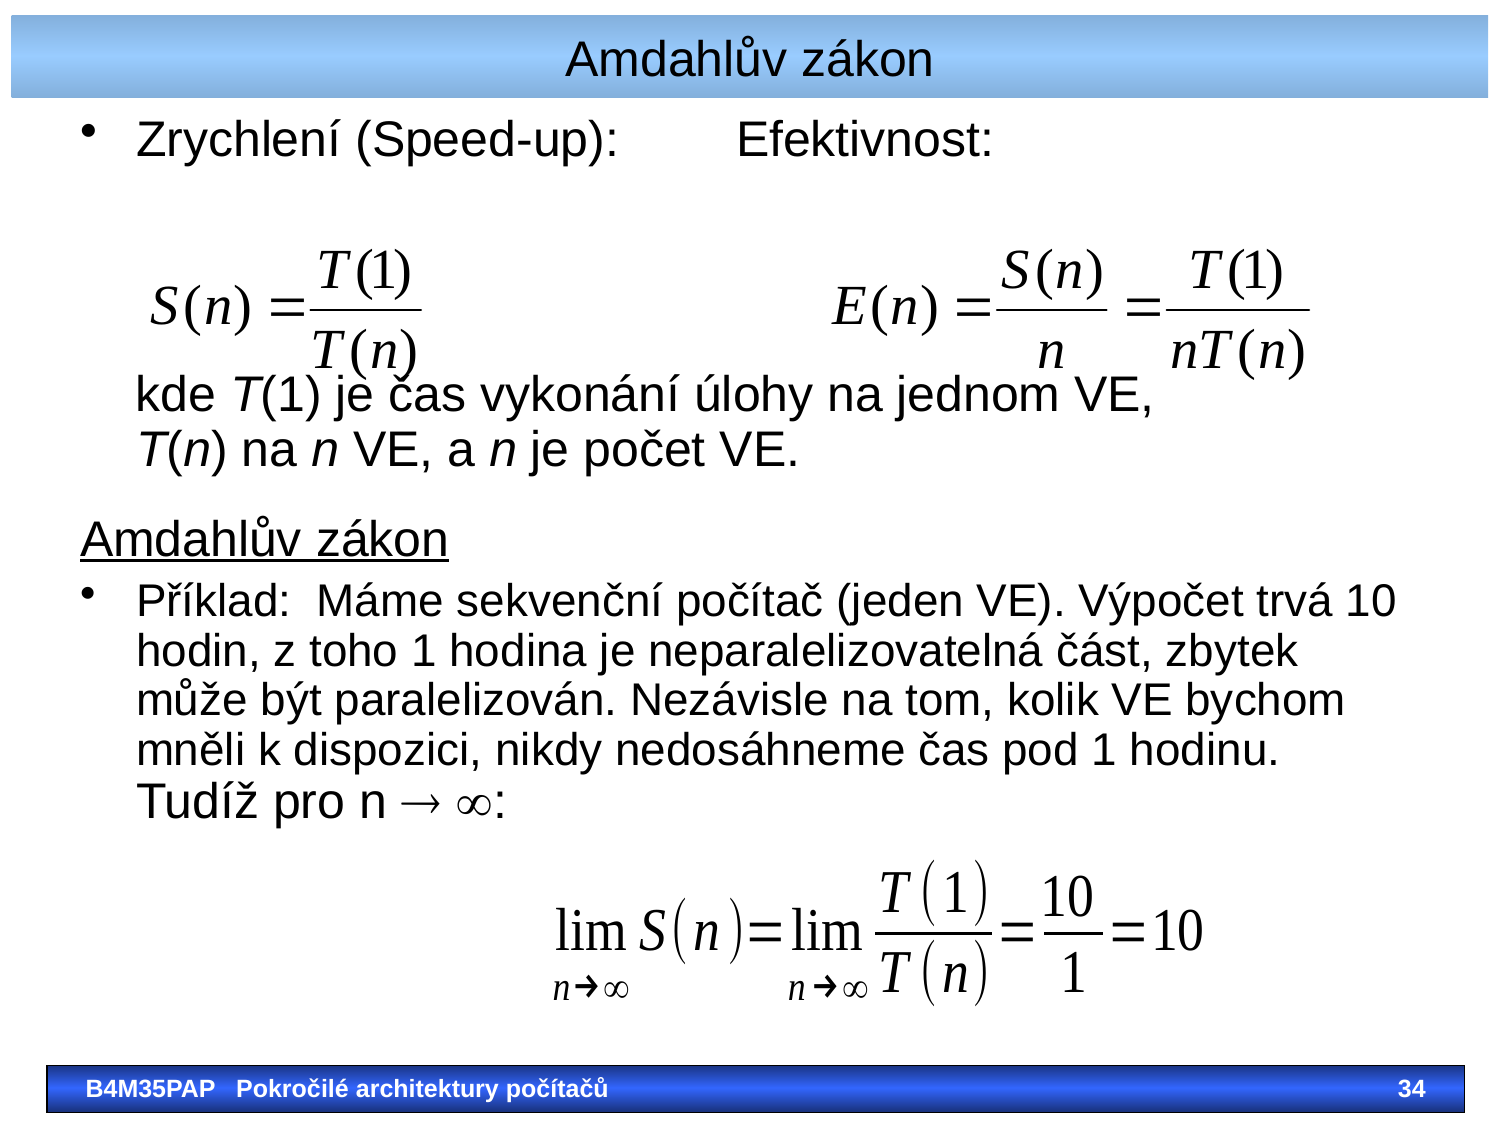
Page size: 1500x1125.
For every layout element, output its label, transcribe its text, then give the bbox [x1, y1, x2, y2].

footer B4M35PAP Pokročilé architektury počítačů [70, 1065, 1429, 1113]
chart [539, 855, 1225, 1012]
chart [140, 234, 434, 391]
list Zrychlení (Speed-up): Efektivnost: kde T(1) je čas vykonání úlohy na jednom VE, T(n) na n VE, a n je počet VE. Amdahlův zákon Příklad: Máme sekvenční počítač (jeden VE). Výpočet trvá 10 hodin, z toho 1 hodina je neparalelizovatelná část, zbytek může být paralelizován. Nezávisle na tom, kolik VE bychom mněli k dispozici, nikdy nedosáhneme čas pod 1 hodinu. Tudíž pro n  : [64, 105, 1436, 1043]
slide_number <number> [1346, 1065, 1441, 1112]
chart [821, 234, 1323, 391]
title Amdahlův zákon [11, 15, 1489, 98]
